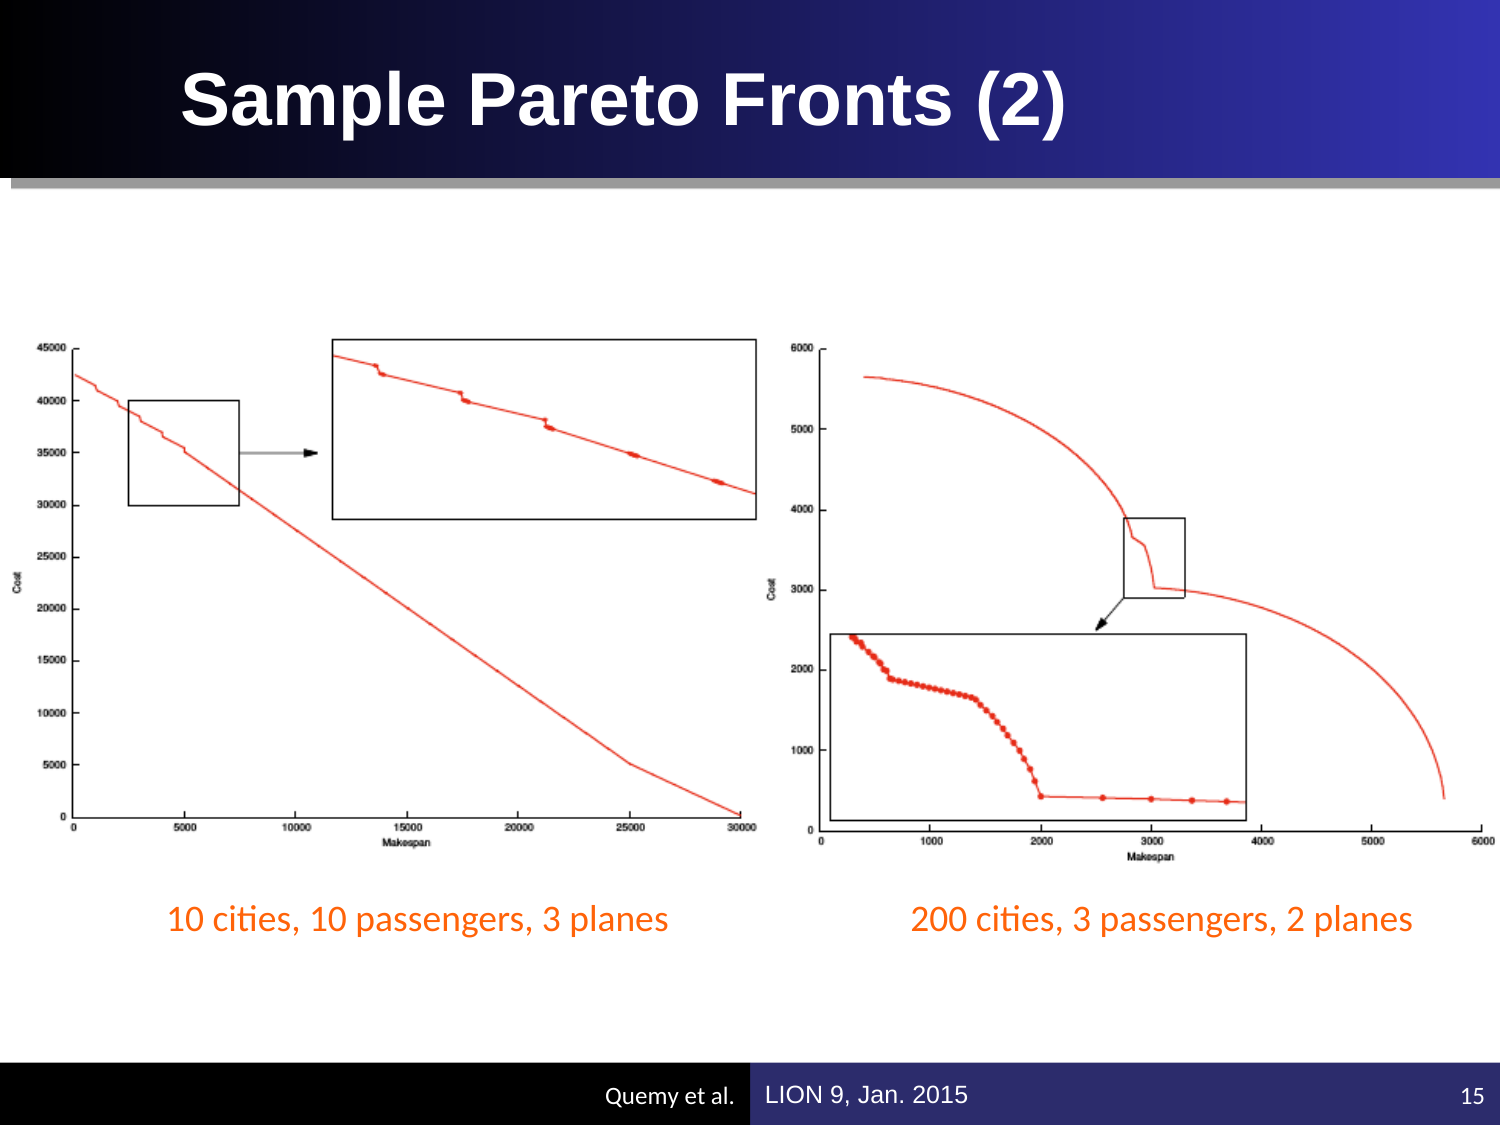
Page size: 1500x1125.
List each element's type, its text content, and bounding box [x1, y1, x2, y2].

picture [5, 330, 1500, 867]
list 200 cities, 3 passengers, 2 planes [767, 886, 1500, 1016]
list 10 cities, 10 passengers, 3 planes [23, 885, 756, 1016]
text_box Sample Pareto Fronts (2) [165, 43, 1404, 148]
